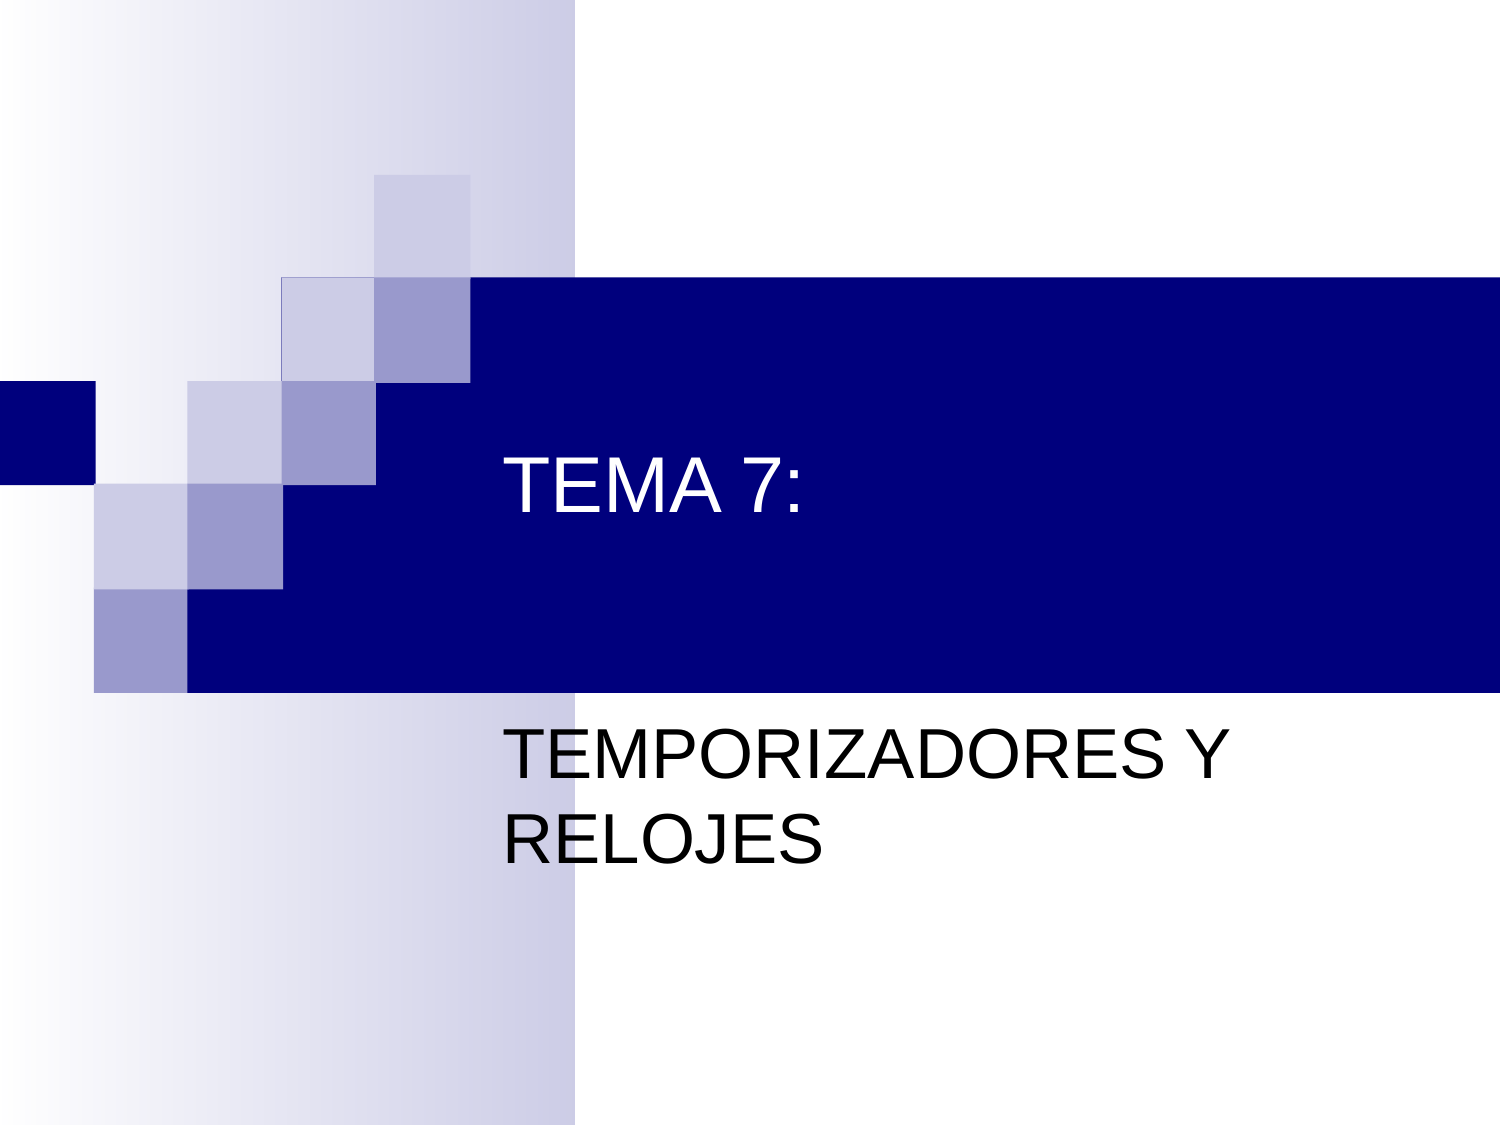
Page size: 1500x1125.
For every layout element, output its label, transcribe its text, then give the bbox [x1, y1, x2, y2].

title TEMA 7: [487, 299, 1476, 663]
text_box TEMPORIZADORES Y RELOJES [487, 699, 1476, 988]
